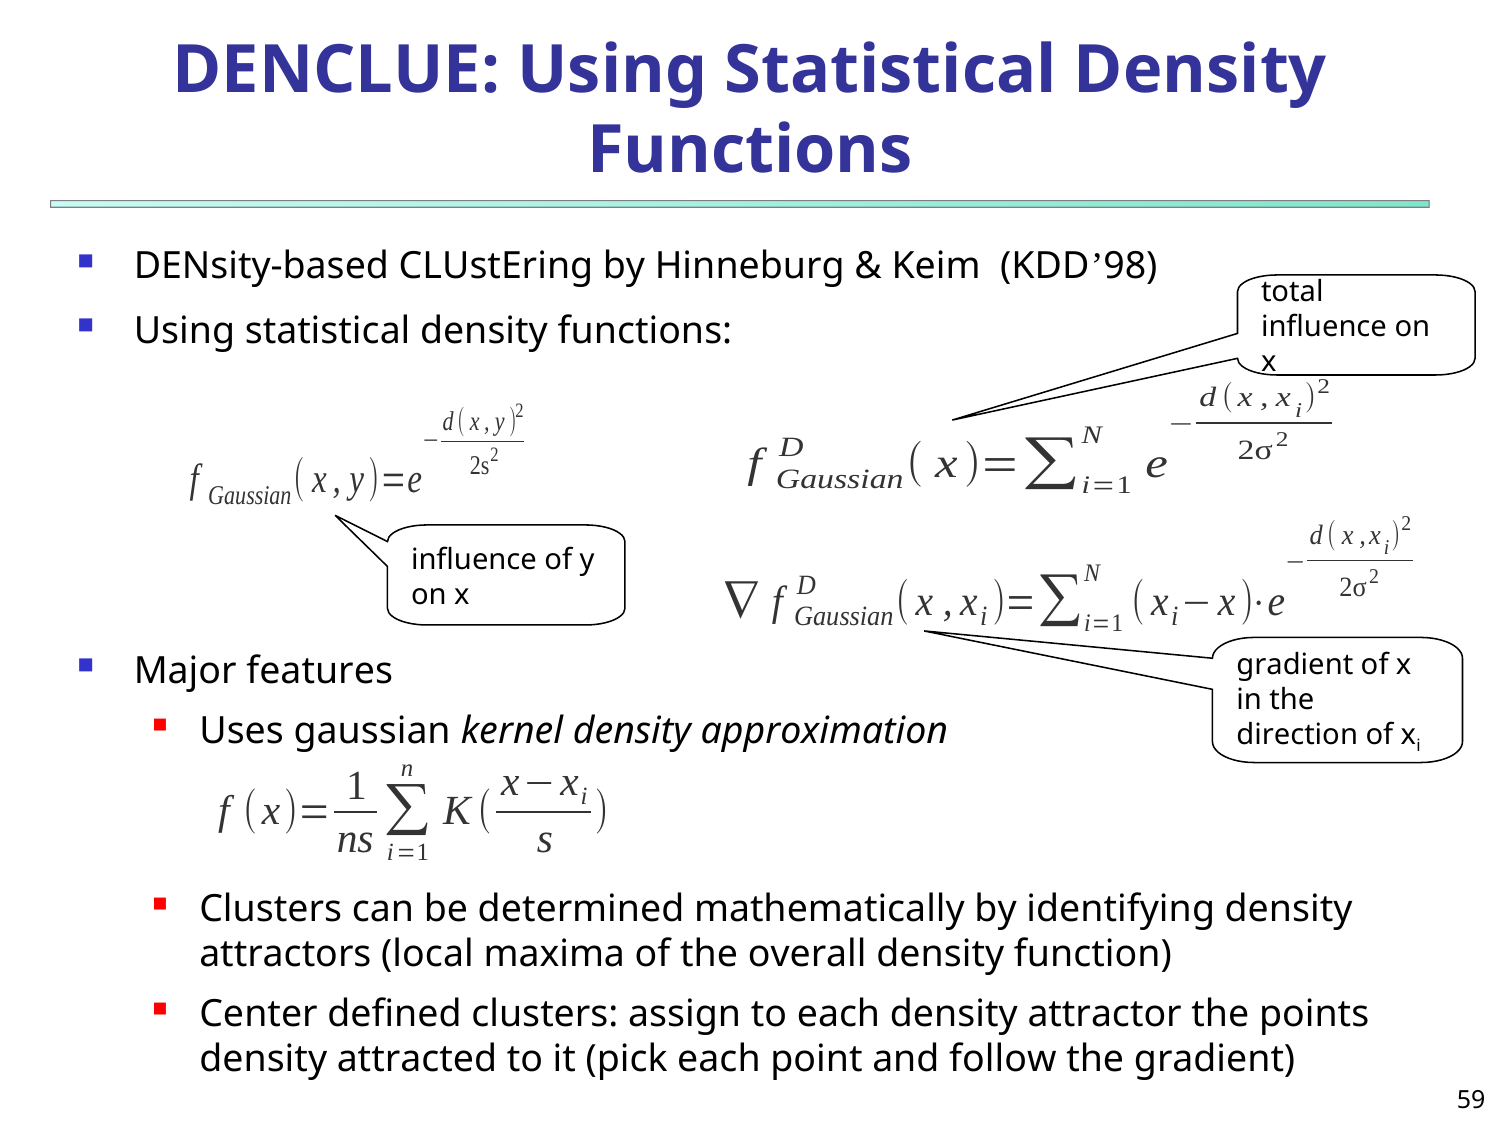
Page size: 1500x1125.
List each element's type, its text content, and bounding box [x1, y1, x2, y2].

list DENsity-based CLUstEring by Hinneburg & Keim (KDD’98) Using statistical density functions: Major features Uses gaussian kernel density approximation Clusters can be determined mathematically by identifying density attractors (local maxima of the overall density function) Center defined clusters: assign to each density attractor the points density attracted to it (pick each point and follow the gradient) [62, 224, 1438, 1125]
text_box total influence on x [952, 274, 1476, 421]
text_box 18 [1187, 1062, 1500, 1125]
text_box influence of y on x [335, 515, 625, 625]
chart [202, 754, 616, 866]
text_box [725, 375, 1351, 501]
title DENCLUE: Using Statistical Density Functions [0, 18, 1500, 194]
text_box [174, 399, 538, 510]
text_box gradient of x in the direction of xi [924, 630, 1463, 763]
chart [712, 512, 1428, 638]
